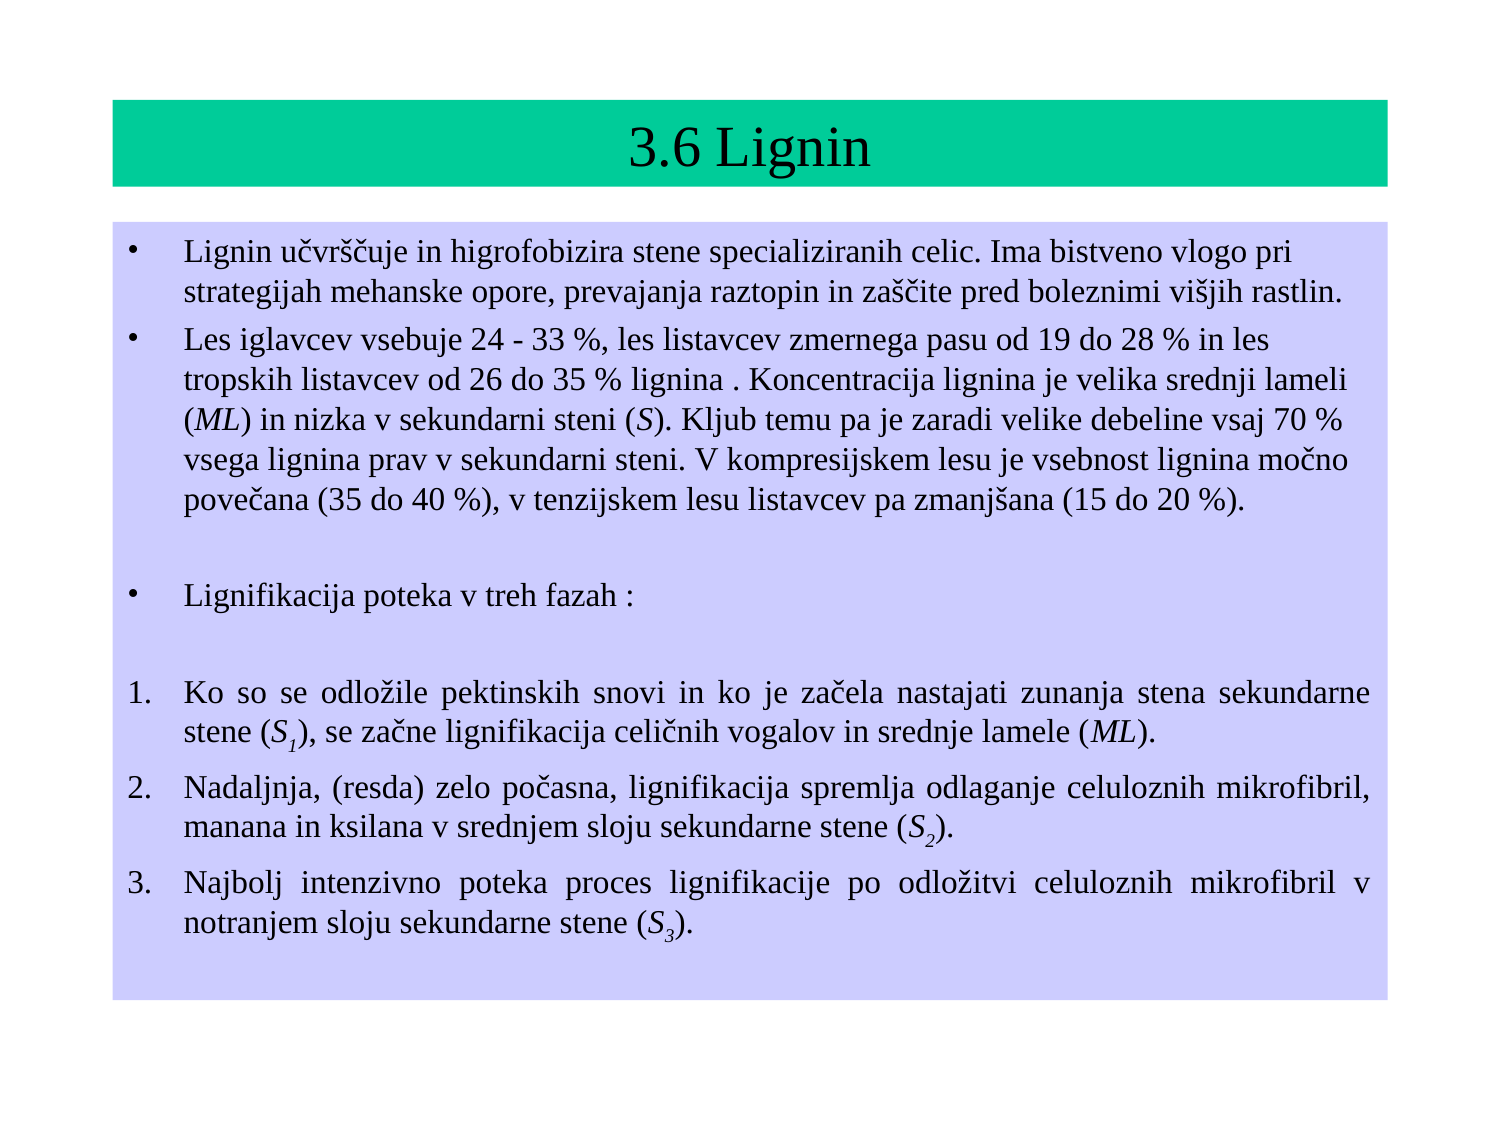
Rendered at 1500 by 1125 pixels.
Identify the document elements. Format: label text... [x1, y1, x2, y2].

title 3.6 Lignin [112, 99, 1388, 187]
list Lignin učvrščuje in higrofobizira stene specializiranih celic. Ima bistveno vlogo pri strategijah mehanske opore, prevajanja raztopin in zaščite pred boleznimi višjih rastlin. Les iglavcev vsebuje 24 - 33 %, les listavcev zmernega pasu od 19 do 28 % in les tropskih listavcev od 26 do 35 % lignina . Koncentracija lignina je velika srednji lameli (ML) in nizka v sekundarni steni (S). Kljub temu pa je zaradi velike debeline vsaj 70 % vsega lignina prav v sekundarni steni. V kompresijskem lesu je vsebnost lignina močno povečana (35 do 40 %), v tenzijskem lesu listavcev pa zmanjšana (15 do 20 %). Lignifikacija poteka v treh fazah : Ko so se odložile pektinskih snovi in ko je začela nastajati zunanja stena sekundarne stene (S1), se začne lignifikacija celičnih vogalov in srednje lamele (ML). Nadaljnja, (resda) zelo počasna, lignifikacija spremlja odlaganje celuloznih mikrofibril, manana in ksilana v srednjem sloju sekundarne stene (S2). Najbolj intenzivno poteka proces lignifikacije po odložitvi celuloznih mikrofibril v notranjem sloju sekundarne stene (S3). [112, 221, 1388, 1001]
